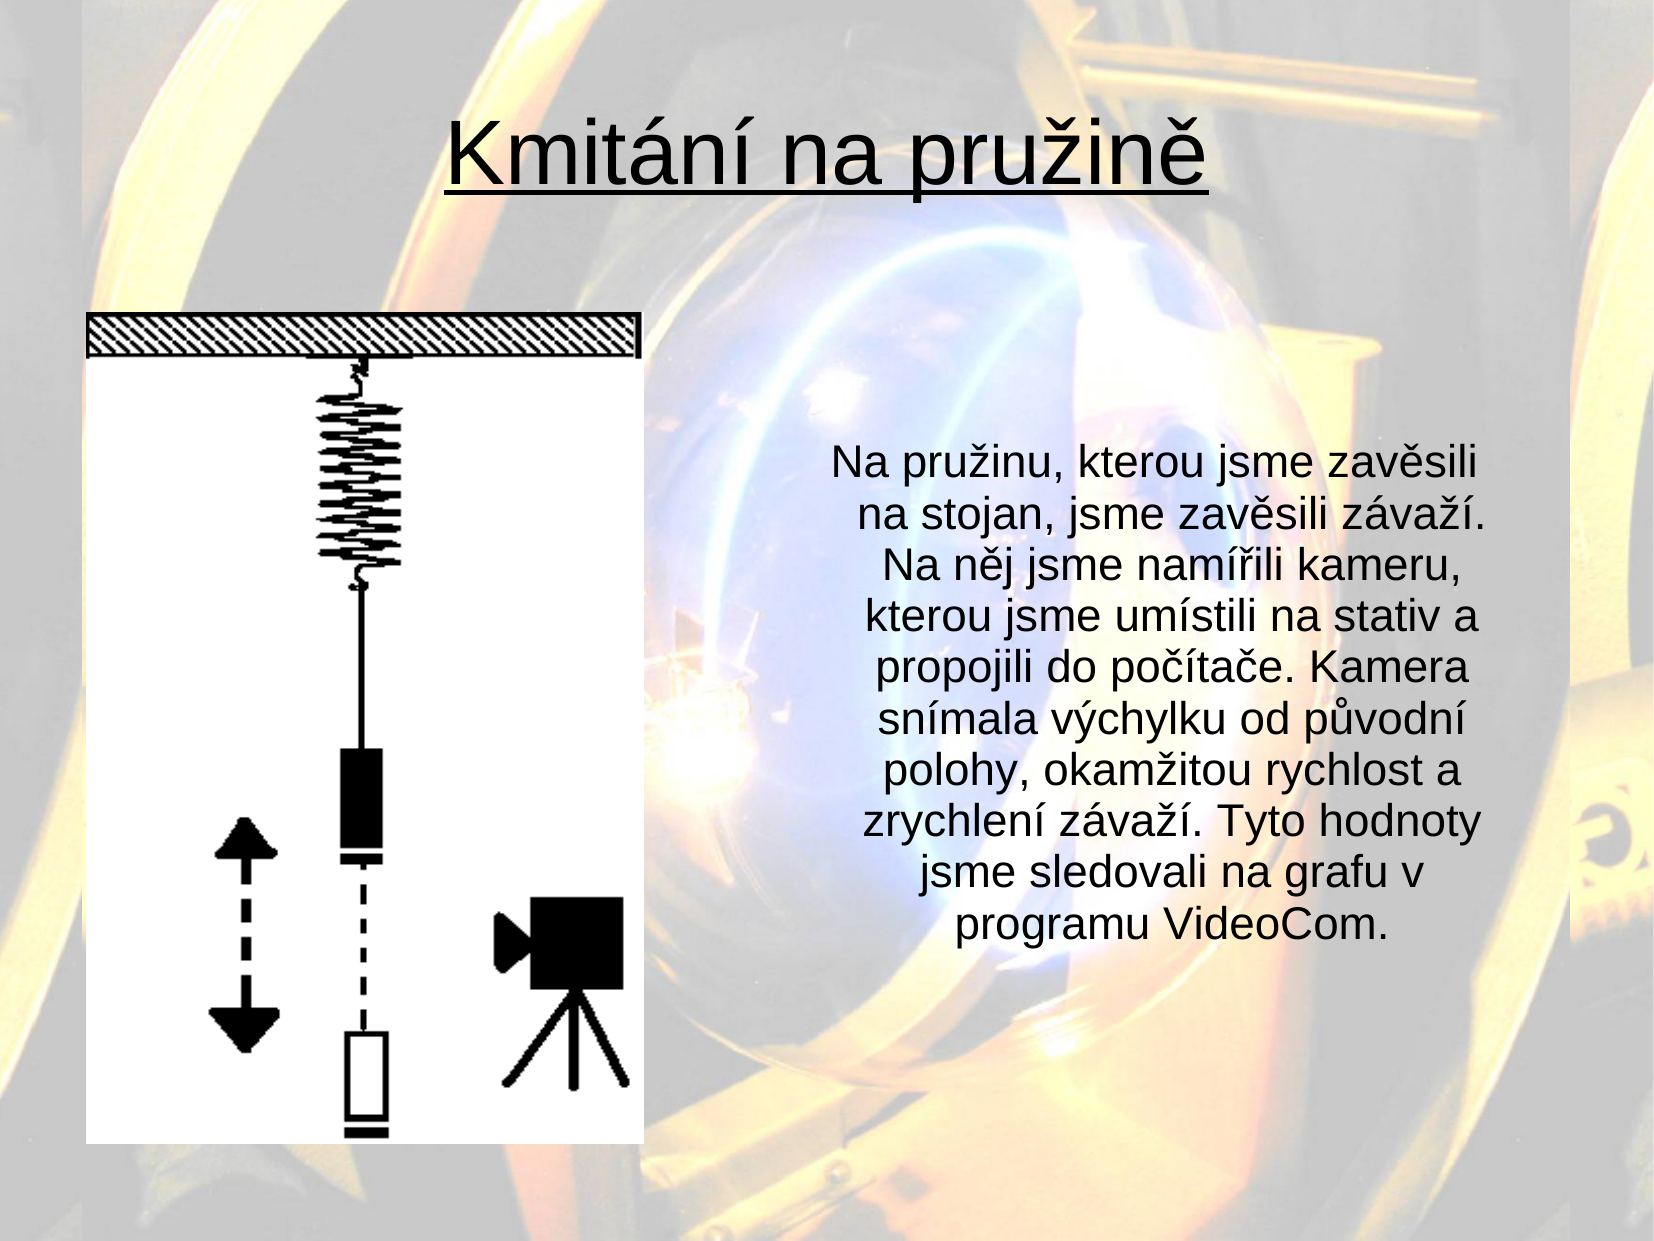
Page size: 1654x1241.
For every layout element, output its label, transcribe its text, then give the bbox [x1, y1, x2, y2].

title Kmitání na pružině [82, 49, 1571, 257]
picture [0, 0, 1654, 1241]
subtitle Na pružinu, kterou jsme zavěsili na stojan, jsme zavěsili závaží. Na něj jsme namířili kameru, kterou jsme umístili na stativ a propojili do počítače. Kamera snímala výchylku od původní polohy, okamžitou rychlost a zrychlení závaží. Tyto hodnoty jsme sledovali na grafu v programu VideoCom. [775, 298, 1499, 1087]
